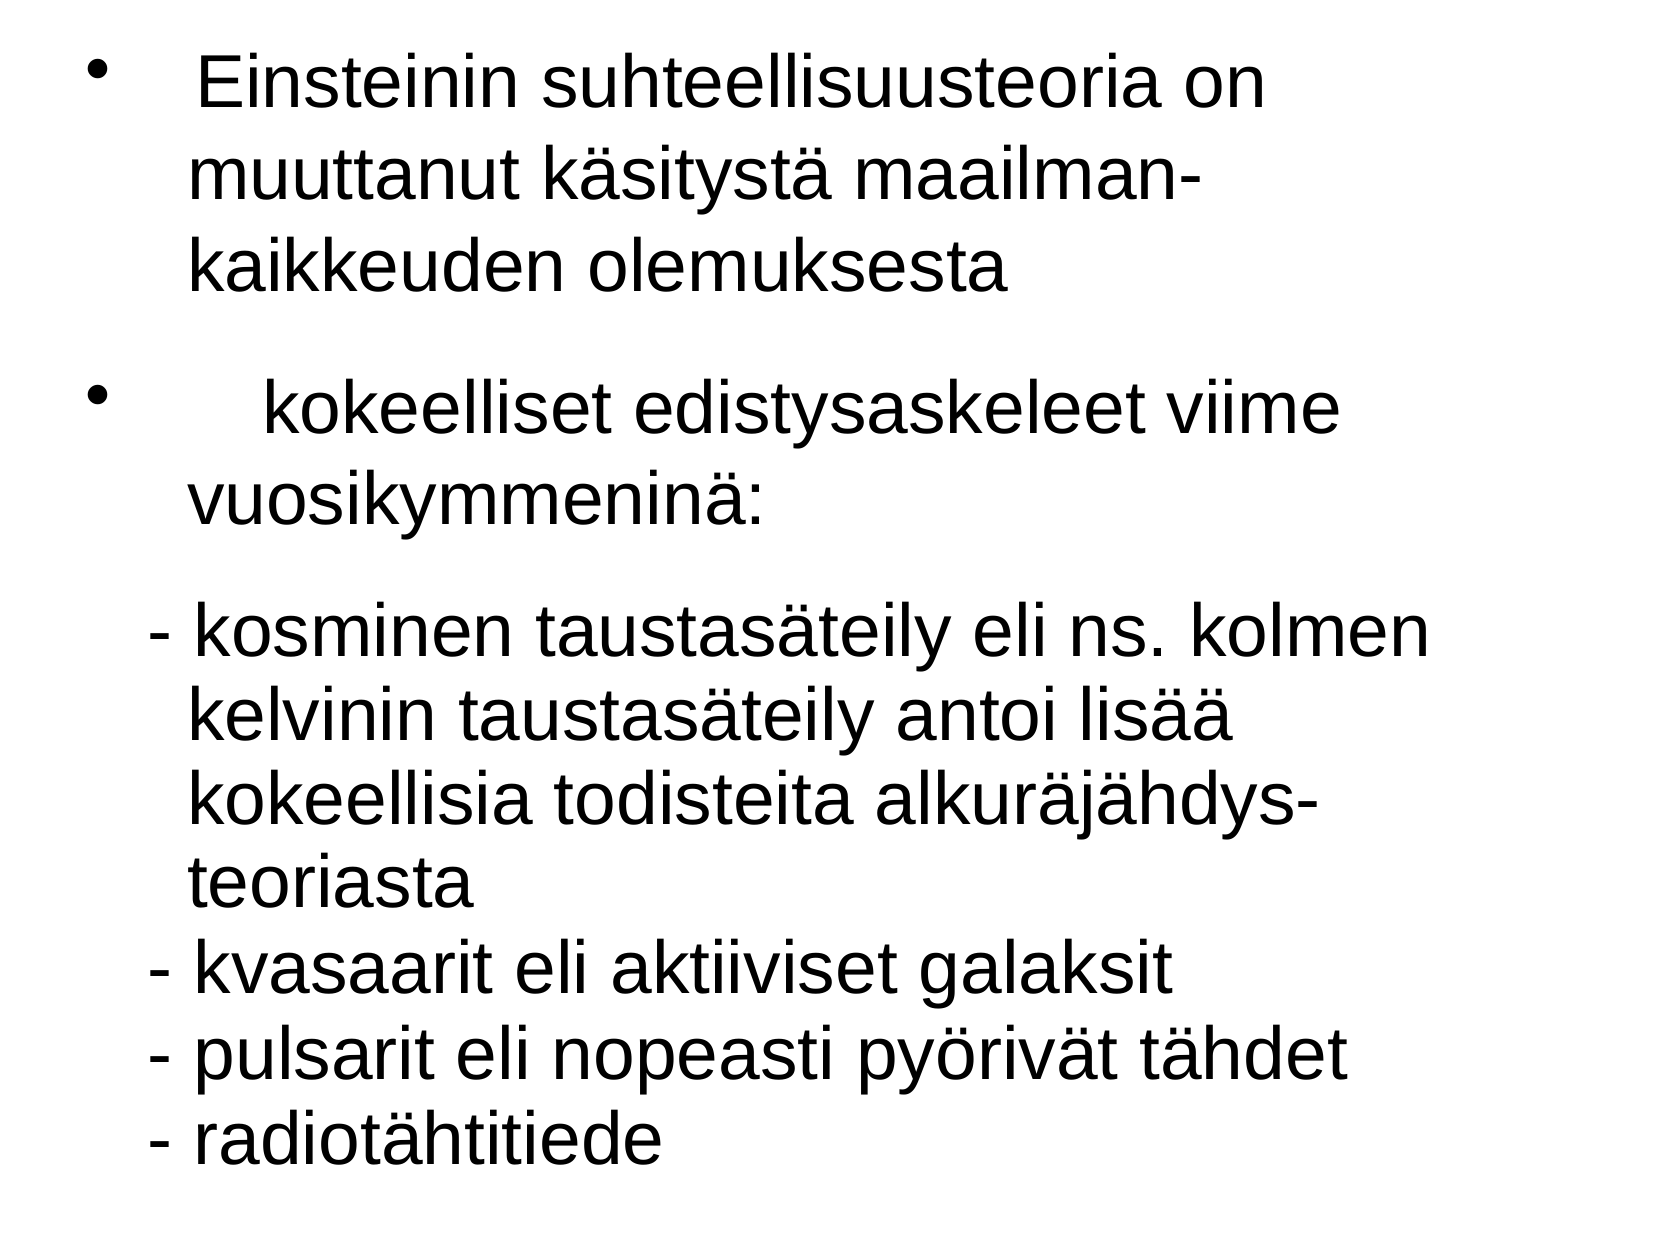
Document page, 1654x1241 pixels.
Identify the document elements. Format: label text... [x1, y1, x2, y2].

text_box Einsteinin suhteellisuusteoria on muuttanut käsitystä maailman-kaikkeuden olemuksesta kokeelliset edistysaskeleet viime vuosikymmeninä: - kosminen taustasäteily eli ns. kolmen kelvinin taustasäteily antoi lisää kokeellisia todisteita alkuräjähdys-teoriasta - kvasaarit eli aktiiviset galaksit - pulsarit eli nopeasti pyörivät tähdet - radiotähtitiede [70, 23, 1560, 1241]
